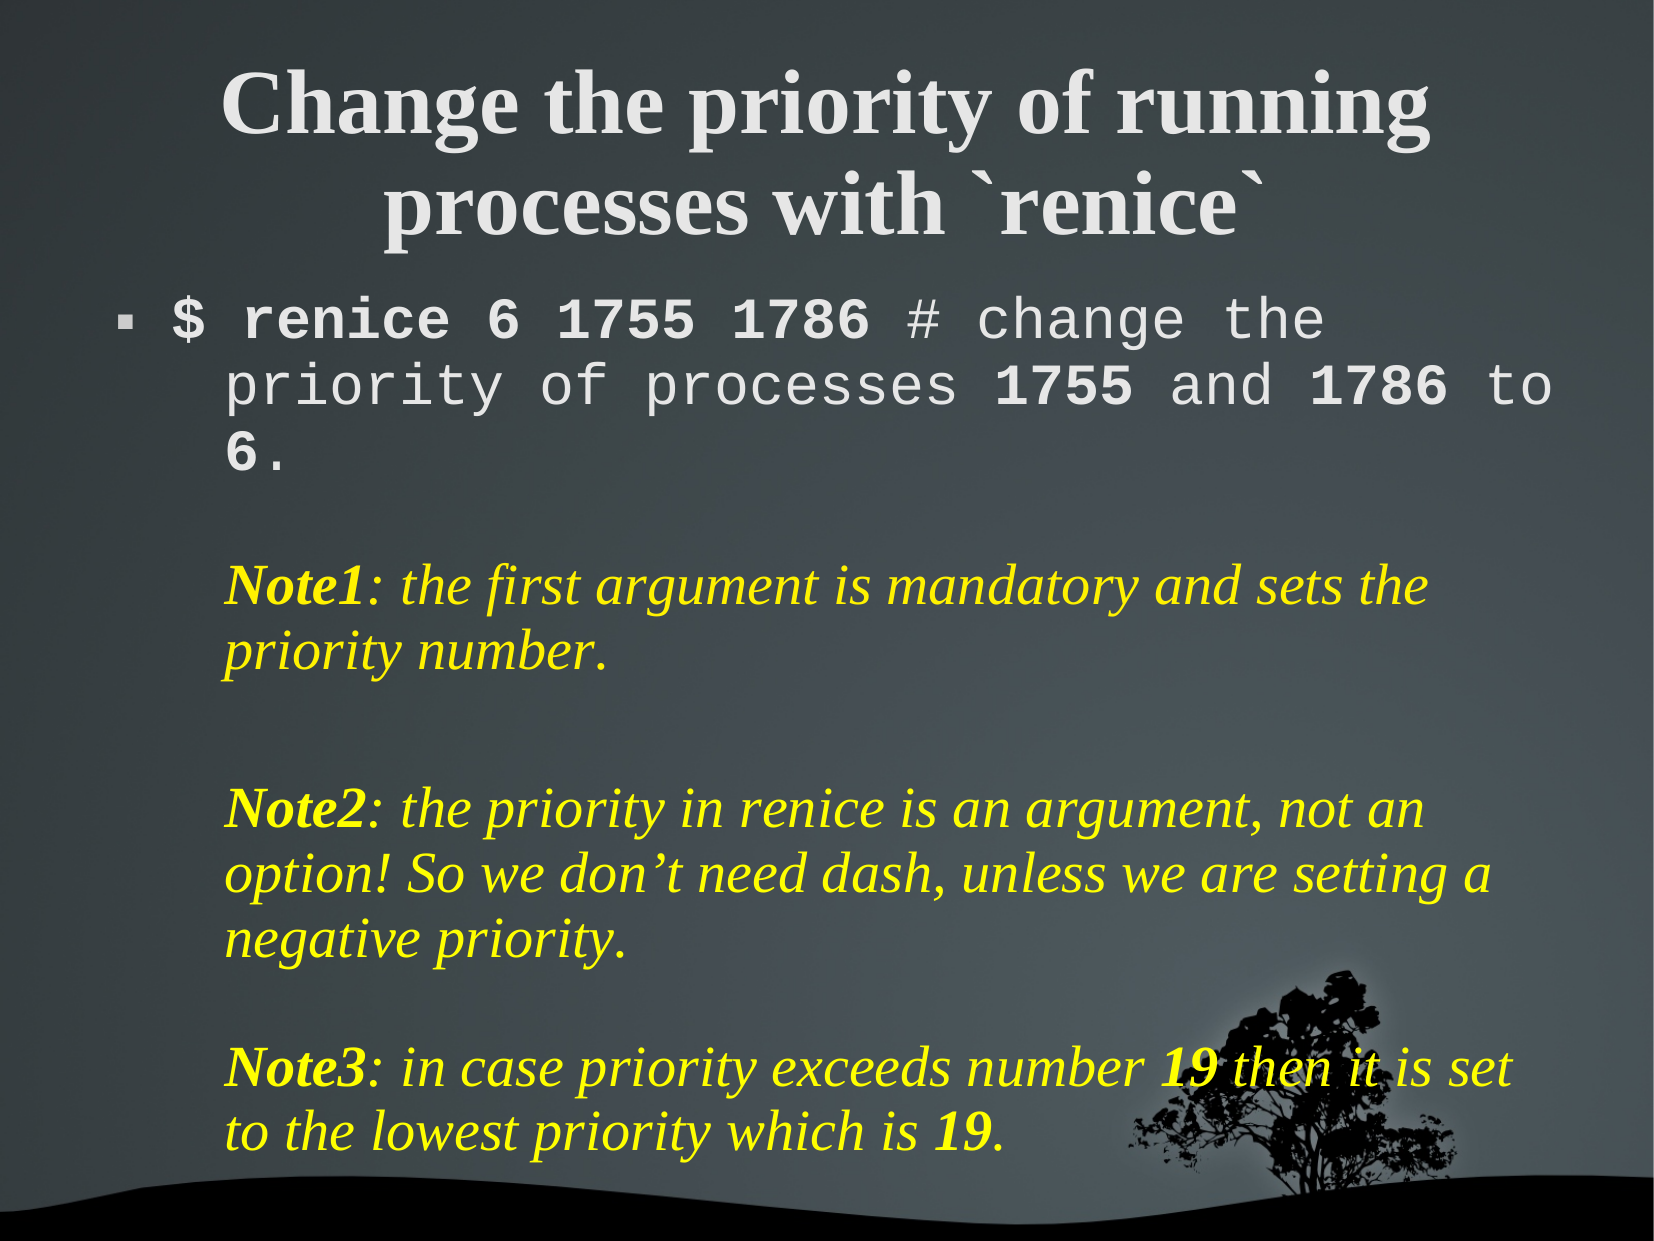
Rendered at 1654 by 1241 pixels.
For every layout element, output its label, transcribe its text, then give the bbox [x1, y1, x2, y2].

title Change the priority of running processes with `renice` [82, 33, 1571, 273]
list $ renice 6 1755 1786 # change the priority of processes 1755 and 1786 to 6. Note1: the first argument is mandatory and sets the priority number. Note2: the priority in renice is an argument, not an option! So we don’t need dash, unless we are setting a negative priority. Note3: in case priority exceeds number 19 then it is set to the lowest priority which is 19. [82, 290, 1571, 1224]
picture [0, 0, 1654, 1241]
